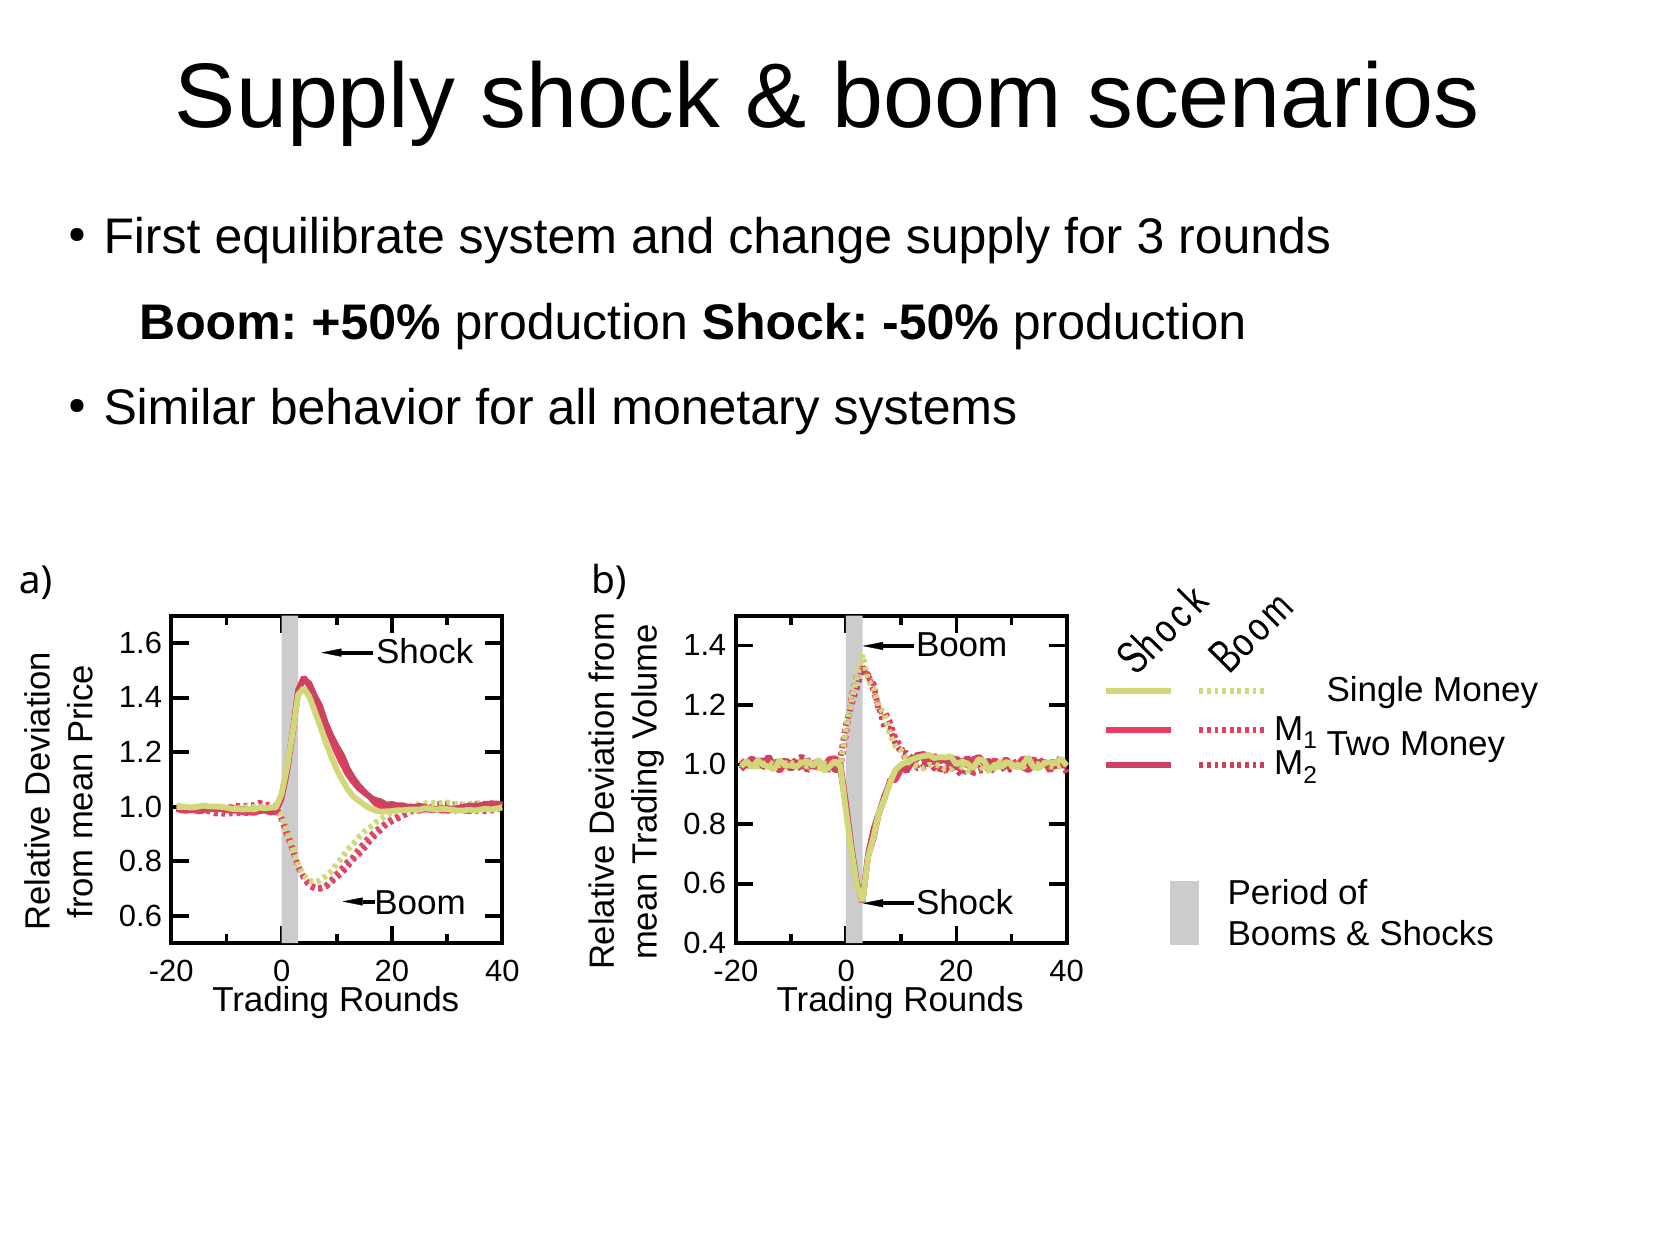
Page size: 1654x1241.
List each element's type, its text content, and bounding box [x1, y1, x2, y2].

picture [17, 561, 1613, 1023]
text_box First equilibrate system and change supply for 3 rounds Boom: +50% production Shock: -50% production Similar behavior for all monetary systems [53, 201, 1612, 561]
title Supply shock & boom scenarios [53, 44, 1604, 147]
